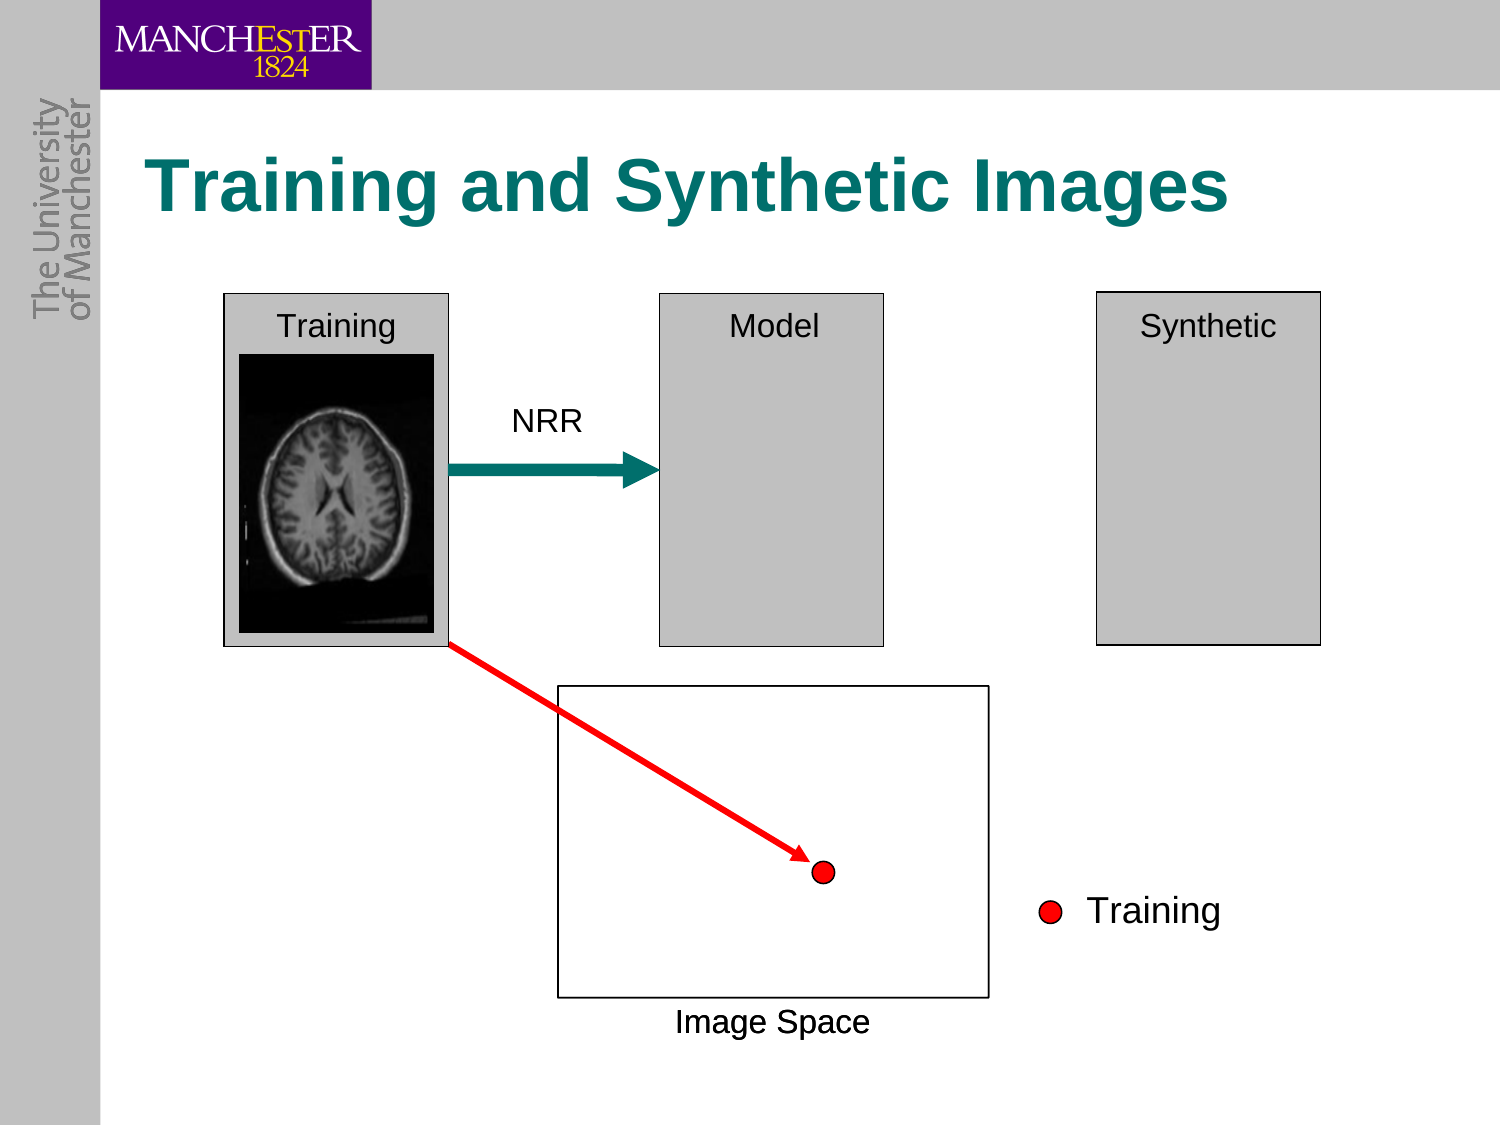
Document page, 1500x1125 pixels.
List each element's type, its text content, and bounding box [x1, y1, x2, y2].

text_box Training [1071, 884, 1238, 940]
text_box Image Space [660, 995, 887, 1049]
text_box [1039, 901, 1062, 924]
text_box Model [714, 299, 835, 353]
text_box Synthetic [1124, 299, 1292, 353]
text_box Training [261, 299, 412, 353]
picture [0, 0, 372, 320]
title Training and Synthetic Images [129, 120, 1406, 251]
text_box [659, 293, 884, 647]
text_box [812, 861, 835, 884]
picture [239, 354, 434, 633]
text_box [224, 293, 449, 647]
text_box [1096, 291, 1321, 645]
text_box NRR [496, 395, 599, 448]
